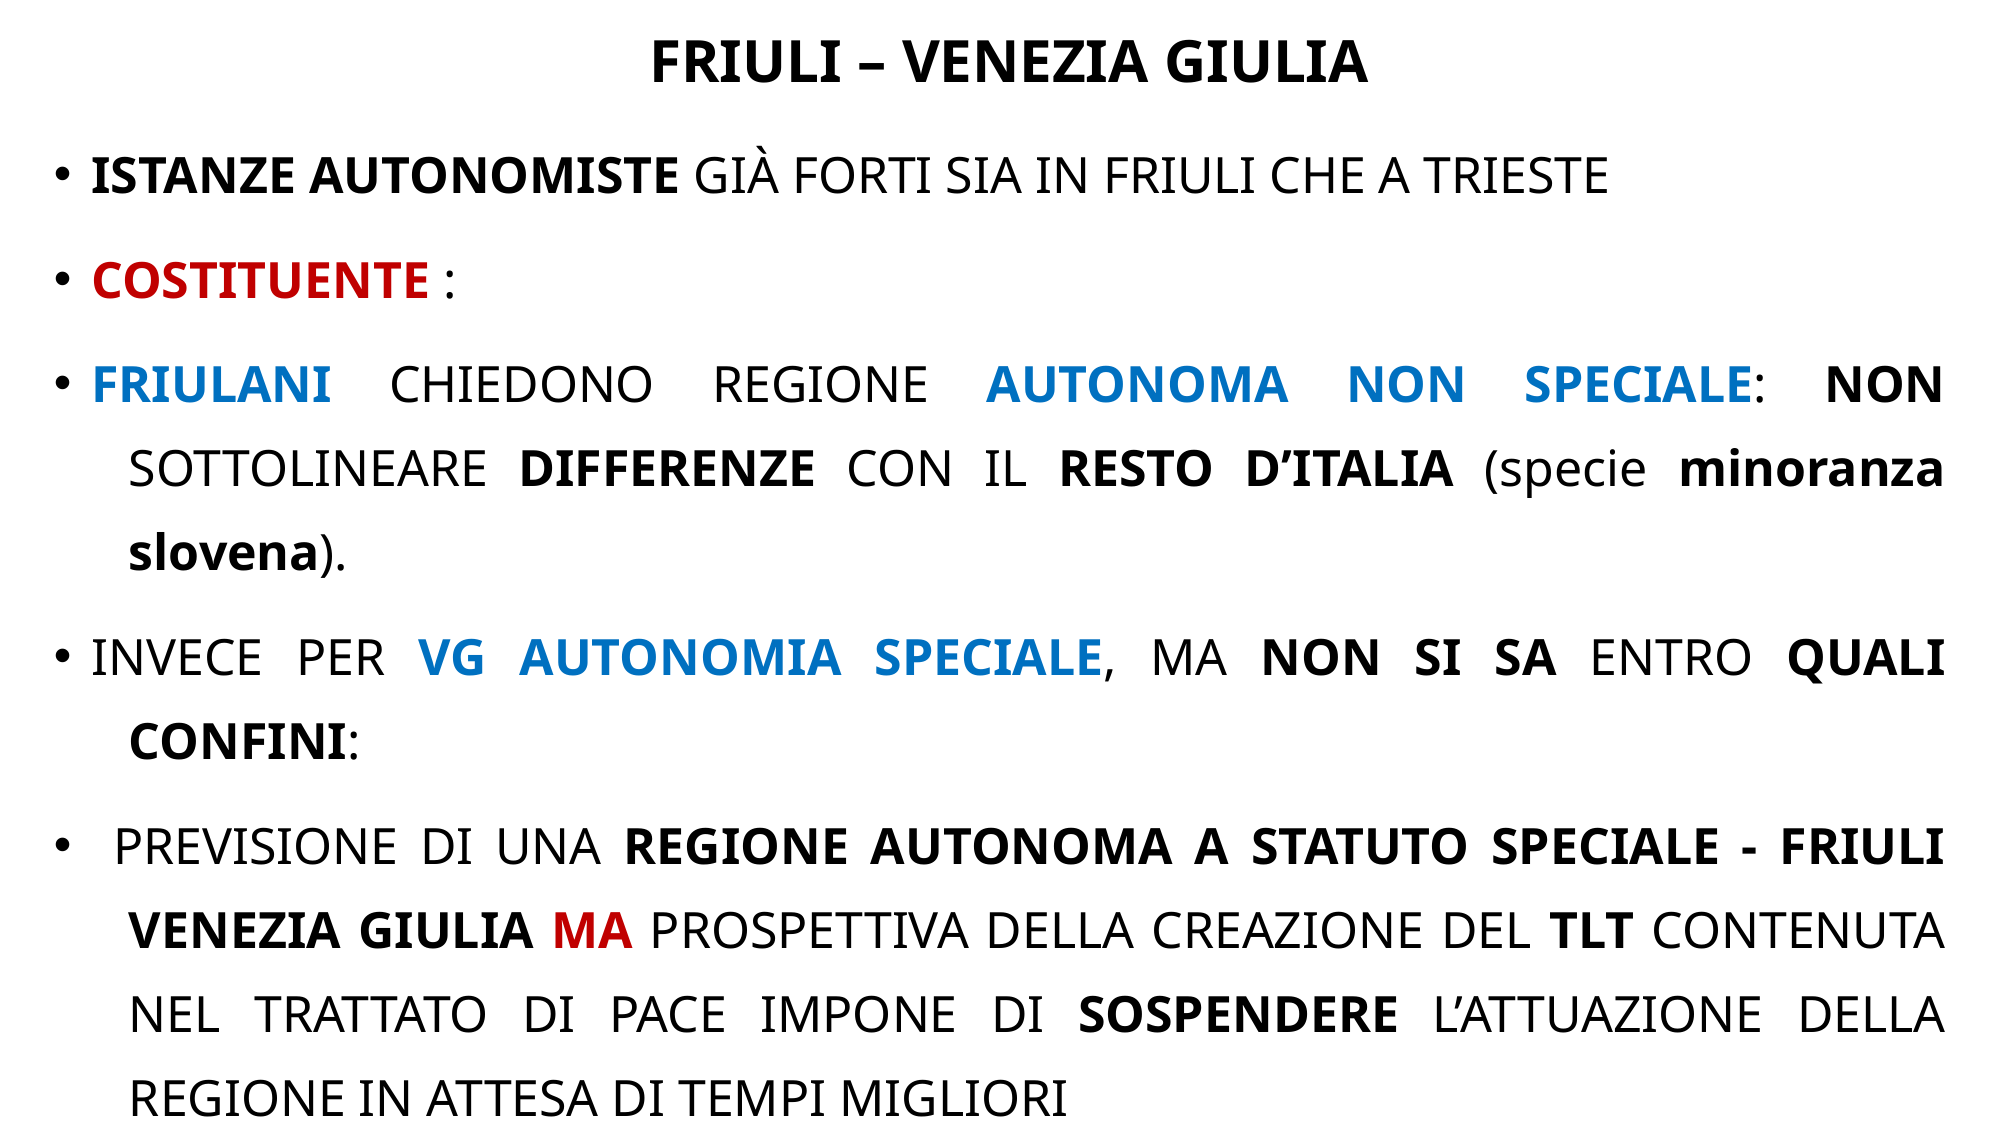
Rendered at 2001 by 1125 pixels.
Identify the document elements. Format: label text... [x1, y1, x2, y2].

list ISTANZE AUTONOMISTE GIÀ FORTI SIA IN FRIULI CHE A TRIESTE COSTITUENTE : FRIULANI CHIEDONO REGIONE AUTONOMA NON SPECIALE: NON SOTTOLINEARE DIFFERENZE CON IL RESTO D’ITALIA (specie minoranza slovena). INVECE PER VG AUTONOMIA SPECIALE, MA NON SI SA ENTRO QUALI CONFINI: PREVISIONE DI UNA REGIONE AUTONOMA A STATUTO SPECIALE - FRIULI VENEZIA GIULIA MA PROSPETTIVA DELLA CREAZIONE DEL TLT CONTENUTA NEL TRATTATO DI PACE IMPONE DI SOSPENDERE L’ATTUAZIONE DELLA REGIONE IN ATTESA DI TEMPI MIGLIORI [38, 111, 1982, 1125]
title FRIULI – VENEZIA GIULIA [37, 16, 1982, 112]
